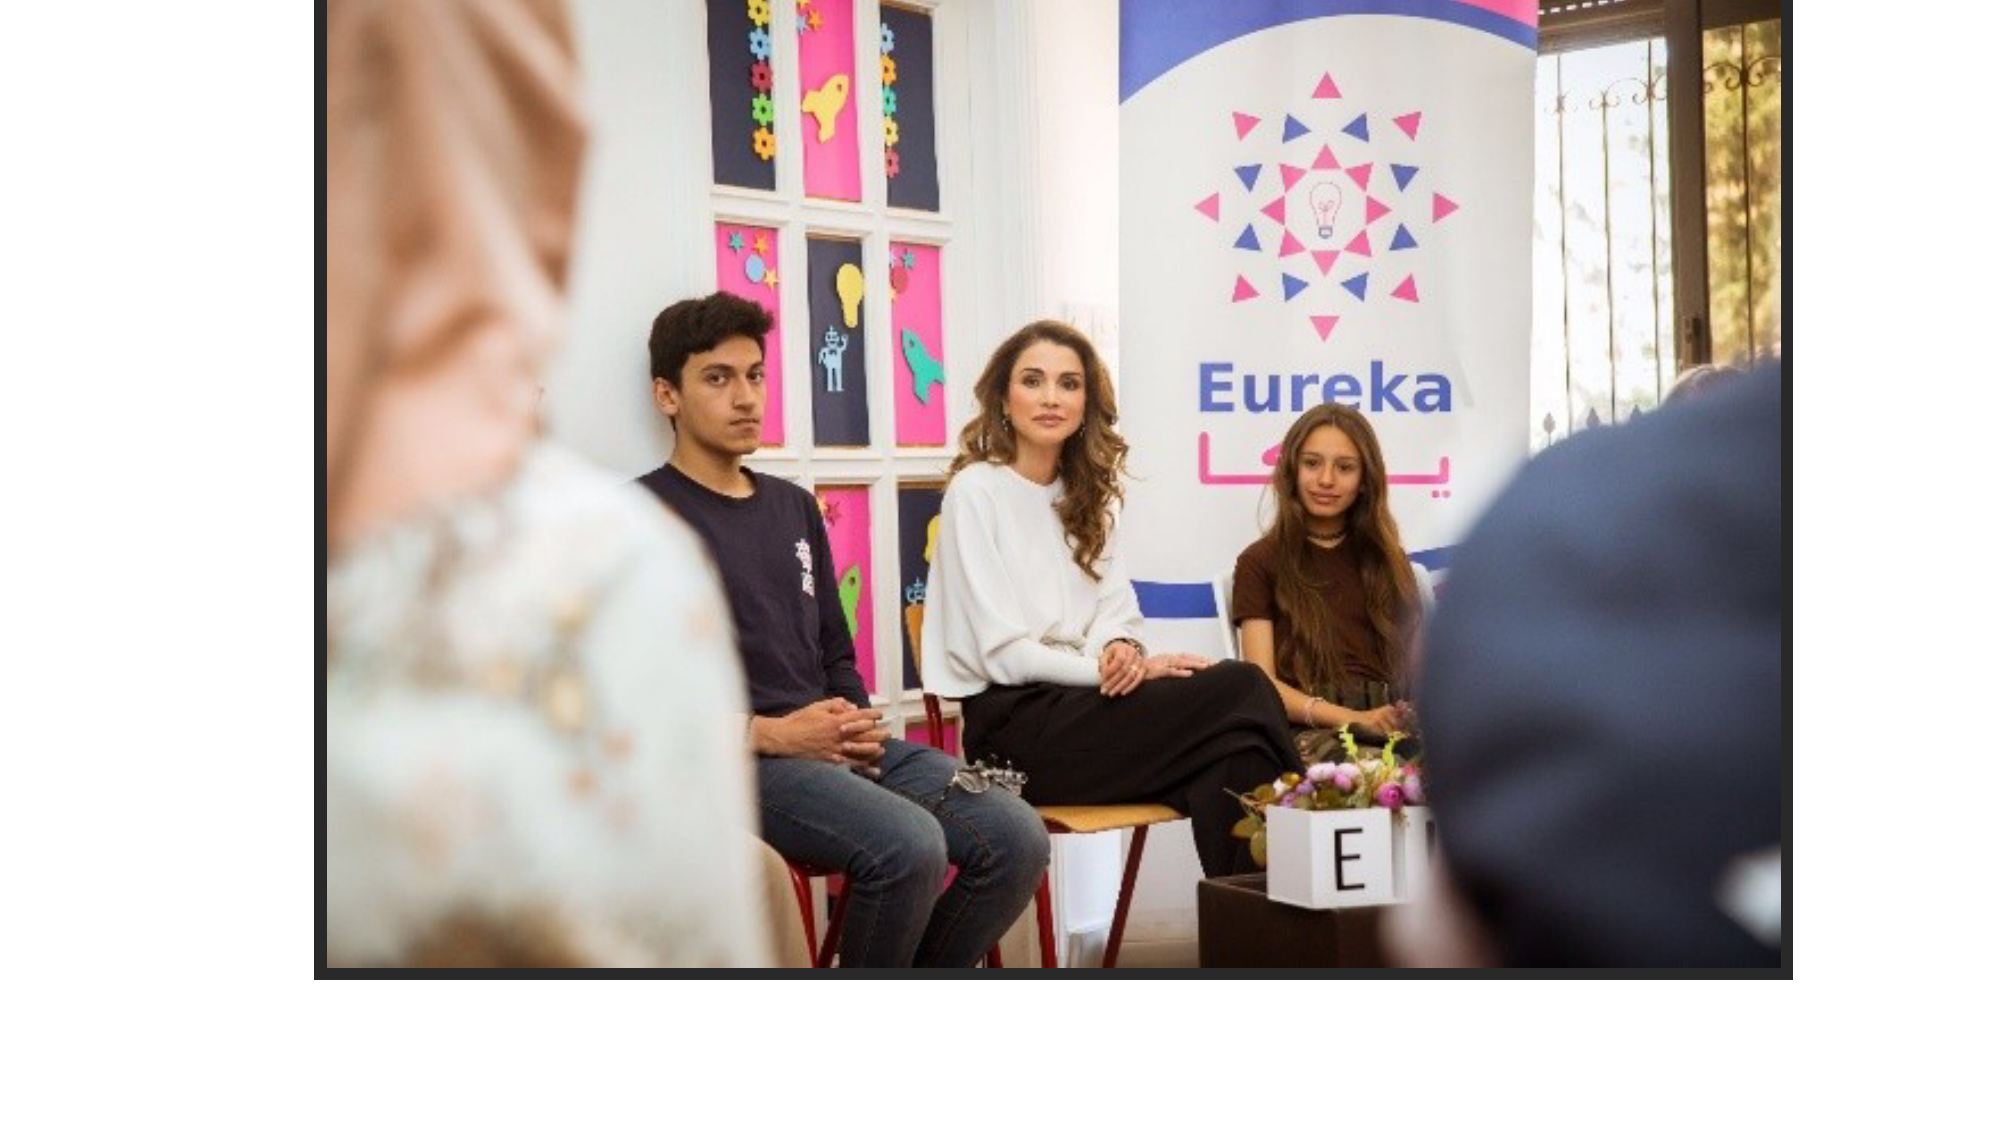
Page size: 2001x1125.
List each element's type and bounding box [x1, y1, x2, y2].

picture [326, 0, 1781, 968]
